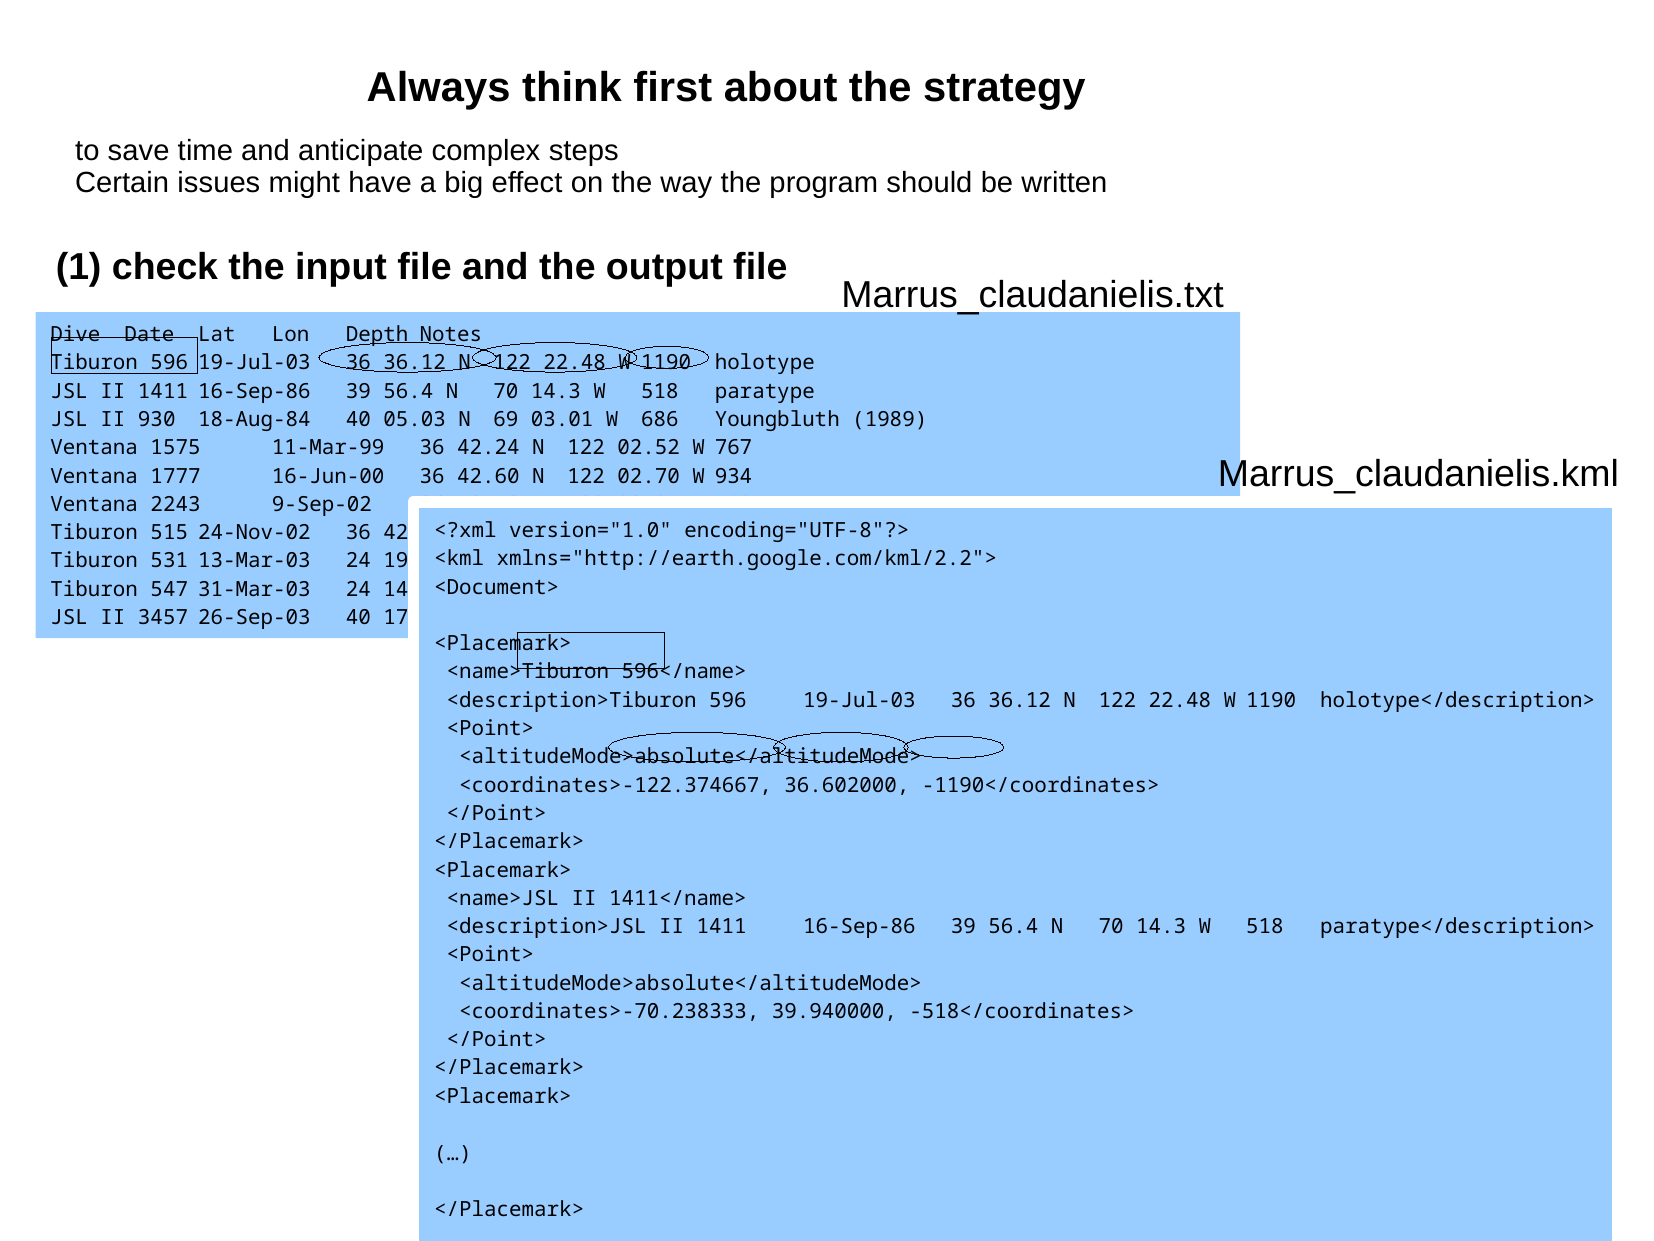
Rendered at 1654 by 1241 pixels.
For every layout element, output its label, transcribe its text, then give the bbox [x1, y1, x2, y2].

text_box Always think first about the strategy [49, 56, 1388, 119]
text_box Marrus_claudanielis.kml [1203, 445, 1654, 502]
text_box <?xml version="1.0" encoding="UTF-8"?> <kml xmlns="http://earth.google.com/kml/2.2"> <Document> <Placemark> <name>Tiburon 596</name> <description>Tiburon 596 19-Jul-03 36 36.12 N 122 22.48 W 1190 holotype</description> <Point> <altitudeMode>absolute</altitudeMode> <coordinates>-122.374667, 36.602000, -1190</coordinates> </Point> </Placemark> <Placemark> <name>JSL II 1411</name> <description>JSL II 1411 16-Sep-86 39 56.4 N 70 14.3 W 518 paratype</description> <Point> <altitudeMode>absolute</altitudeMode> <coordinates>-70.238333, 39.940000, -518</coordinates> </Point> </Placemark> <Placemark> (…) </Placemark> </Document> </kml> [413, 502, 1618, 1209]
text_box Marrus_claudanielis.txt [826, 265, 1337, 323]
text_box Dive Date Lat Lon Depth Notes Tiburon 596 19-Jul-03 36 36.12 N 122 22.48 W 1190 holotype JSL II 1411 16-Sep-86 39 56.4 N 70 14.3 W 518 paratype JSL II 930 18-Aug-84 40 05.03 N 69 03.01 W 686 Youngbluth (1989) Ventana 1575 11-Mar-99 36 42.24 N 122 02.52 W 767 Ventana 1777 16-Jun-00 36 42.60 N 122 02.70 W 934 Ventana 2243 9-Sep-02 36 42.48 N 122 03.84 W 1001 Tiburon 515 24-Nov-02 36 42.00 N 122 01.98 W 1156 Tiburon 531 13-Mar-03 24 19.02 N 109 12.18 W 1144 Tiburon 547 31-Mar-03 24 14.04 N 109 40.02 W 1126 JSL II 3457 26-Sep-03 40 17.77 N 68 06.68 W 862 Francesc Pages (pers.comm) [35, 312, 1241, 594]
text_box to save time and anticipate complex steps Certain issues might have a big effect on the way the program should be written [49, 126, 1388, 207]
text_box (1) check the input file and the output file [41, 238, 1093, 296]
